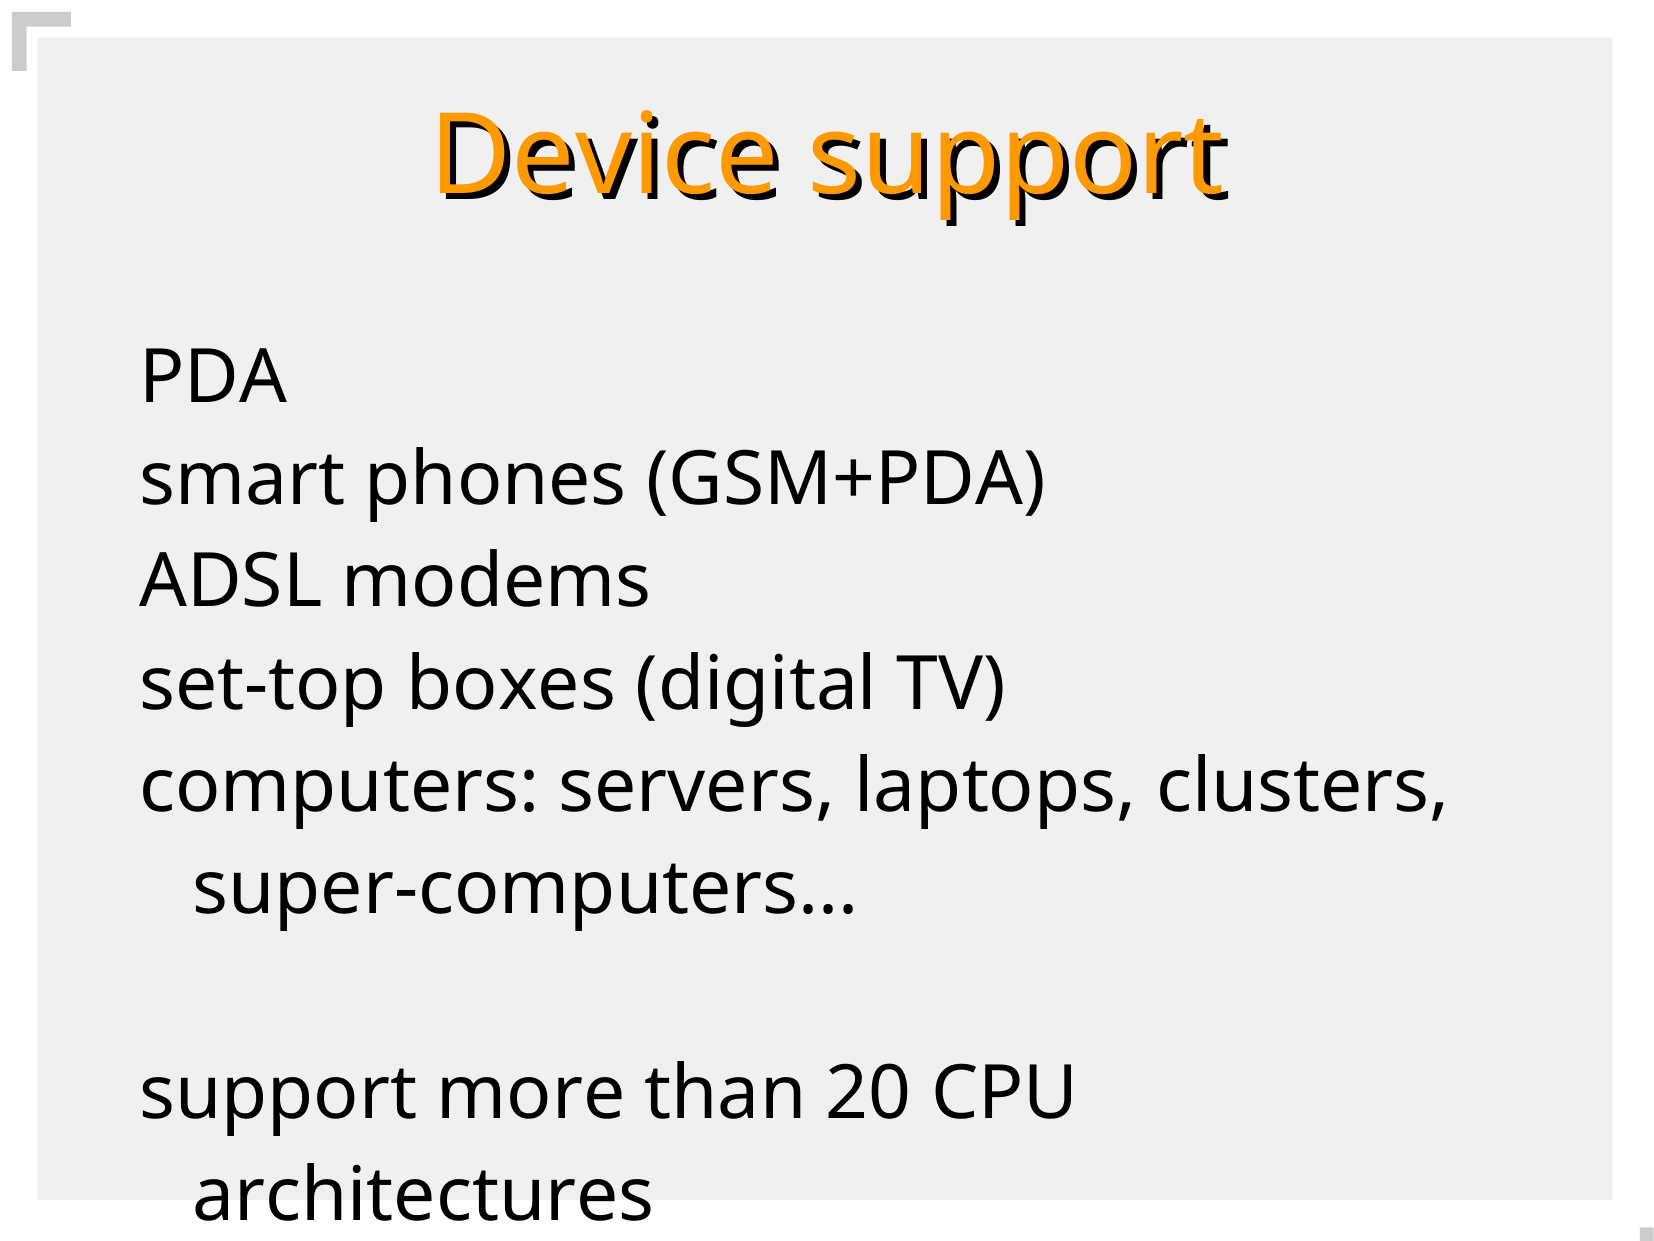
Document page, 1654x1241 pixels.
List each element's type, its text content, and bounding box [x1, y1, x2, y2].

title Device support [121, 46, 1534, 254]
list PDA smart phones (GSM+PDA) ADSL modems set-top boxes (digital TV) computers: servers, laptops, clusters, super-computers... support more than 20 CPU architectures [121, 322, 1561, 1165]
